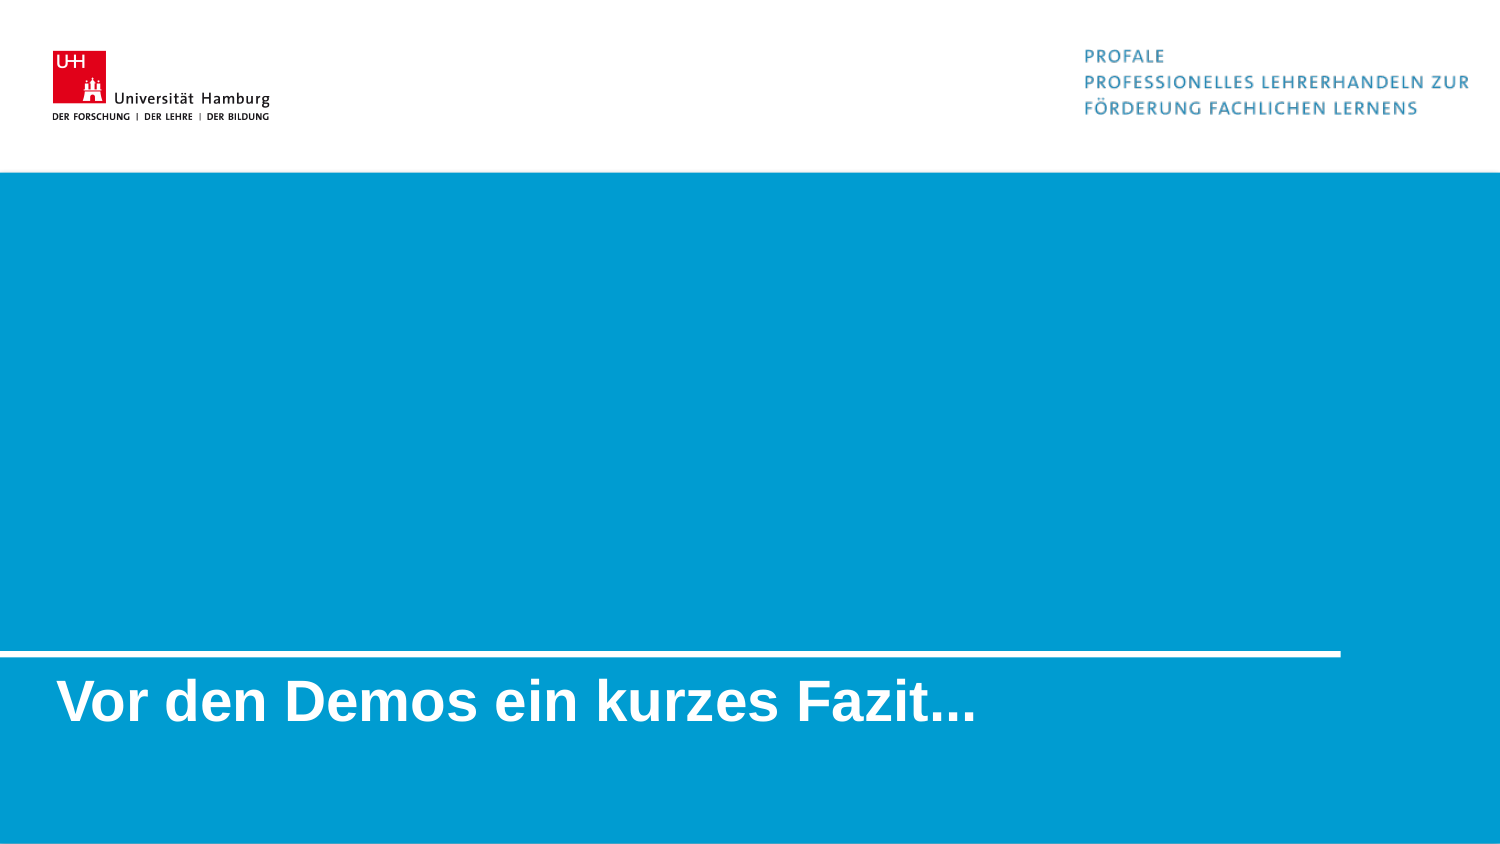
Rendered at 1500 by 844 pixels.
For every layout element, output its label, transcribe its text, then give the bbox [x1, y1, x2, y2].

picture [0, 0, 322, 147]
title Vor den Demos ein kurzes Fazit... [41, 655, 1370, 822]
picture [1085, 48, 1469, 115]
